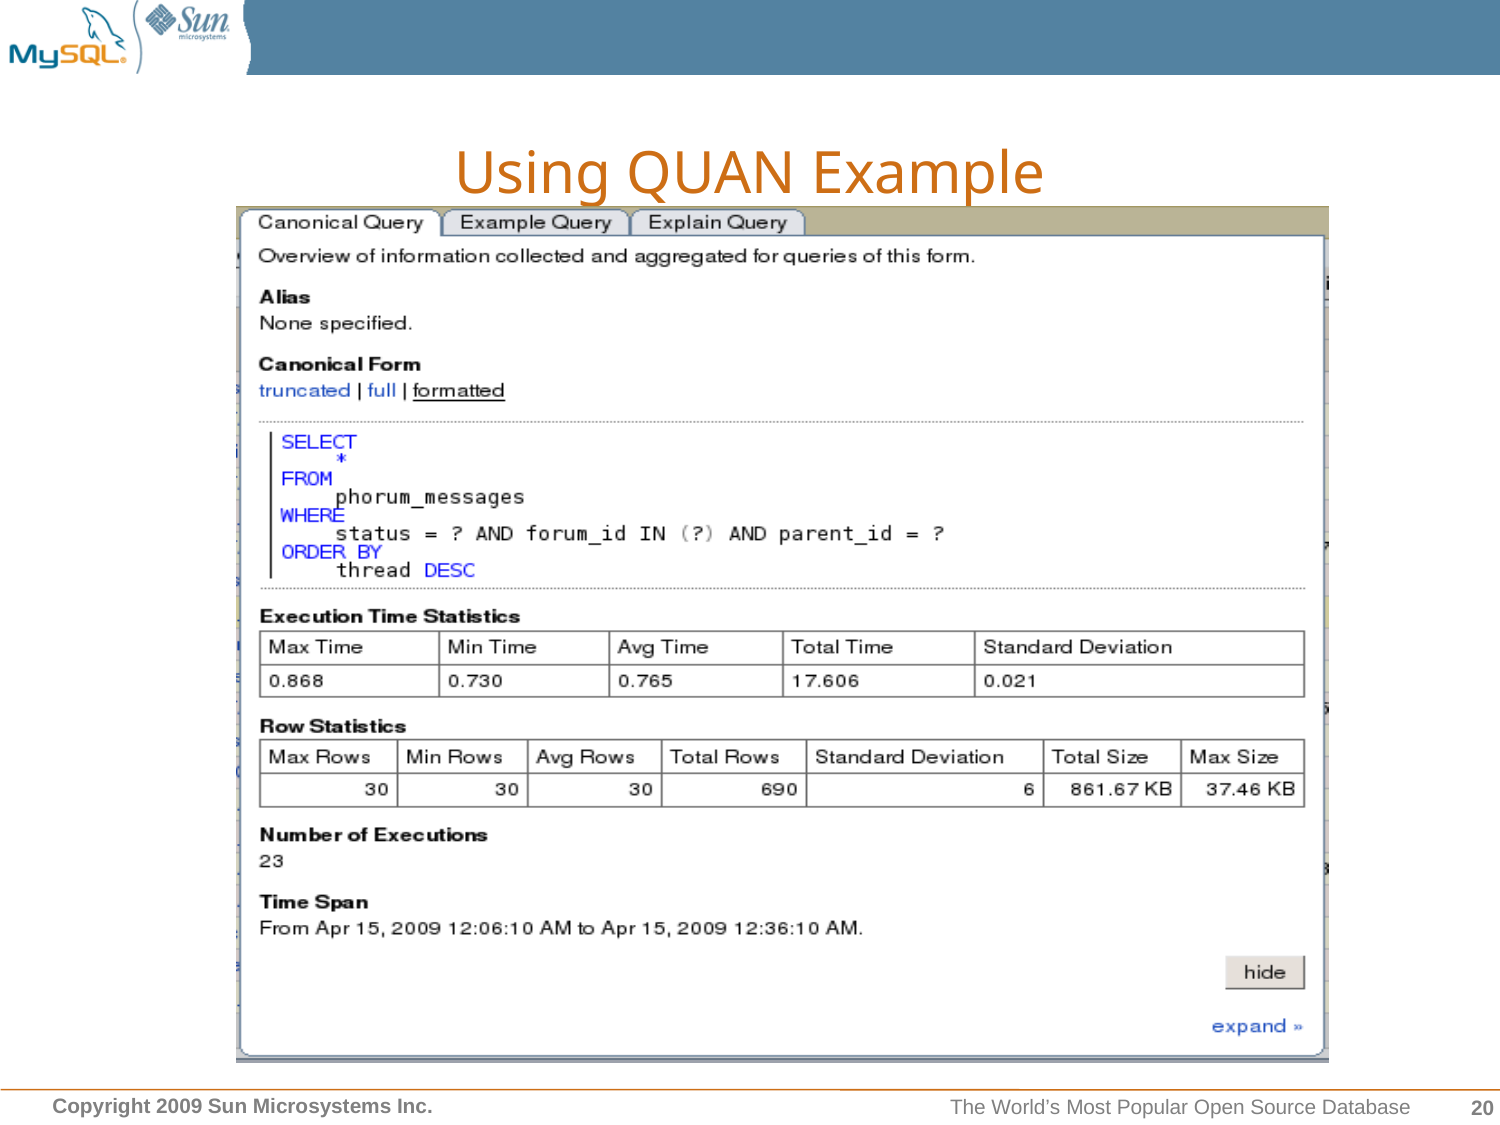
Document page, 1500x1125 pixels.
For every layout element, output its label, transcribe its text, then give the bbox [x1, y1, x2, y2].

picture [236, 206, 1329, 1063]
title Using QUAN Example [0, 94, 1500, 218]
picture [0, 0, 1500, 75]
